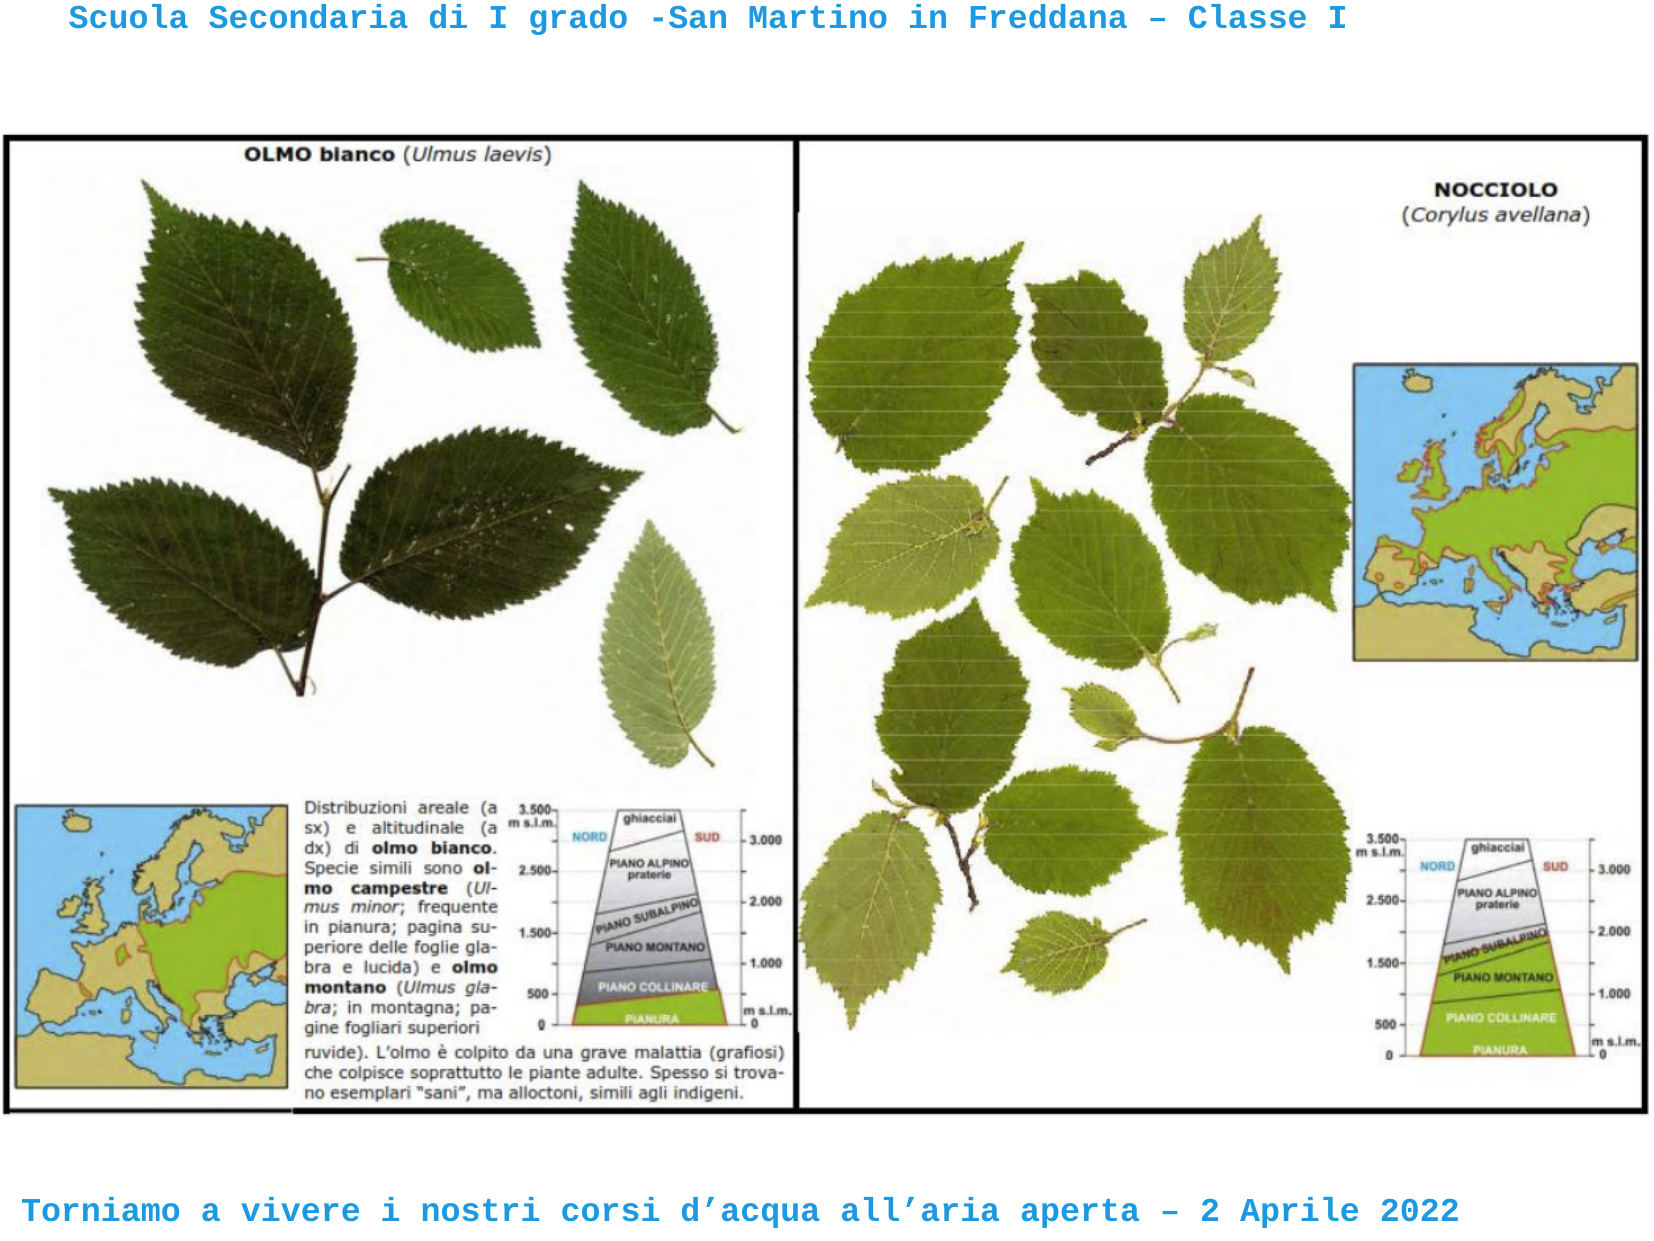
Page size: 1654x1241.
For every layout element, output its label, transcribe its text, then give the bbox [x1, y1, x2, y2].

text_box Torniamo a vivere i nostri corsi d’acqua all’aria aperta – 2 Aprile 2022 [5, 1179, 1477, 1241]
picture [0, 131, 1654, 1118]
text_box Scuola Secondaria di I grado -San Martino in Freddana – Classe I [5, 3, 1412, 37]
